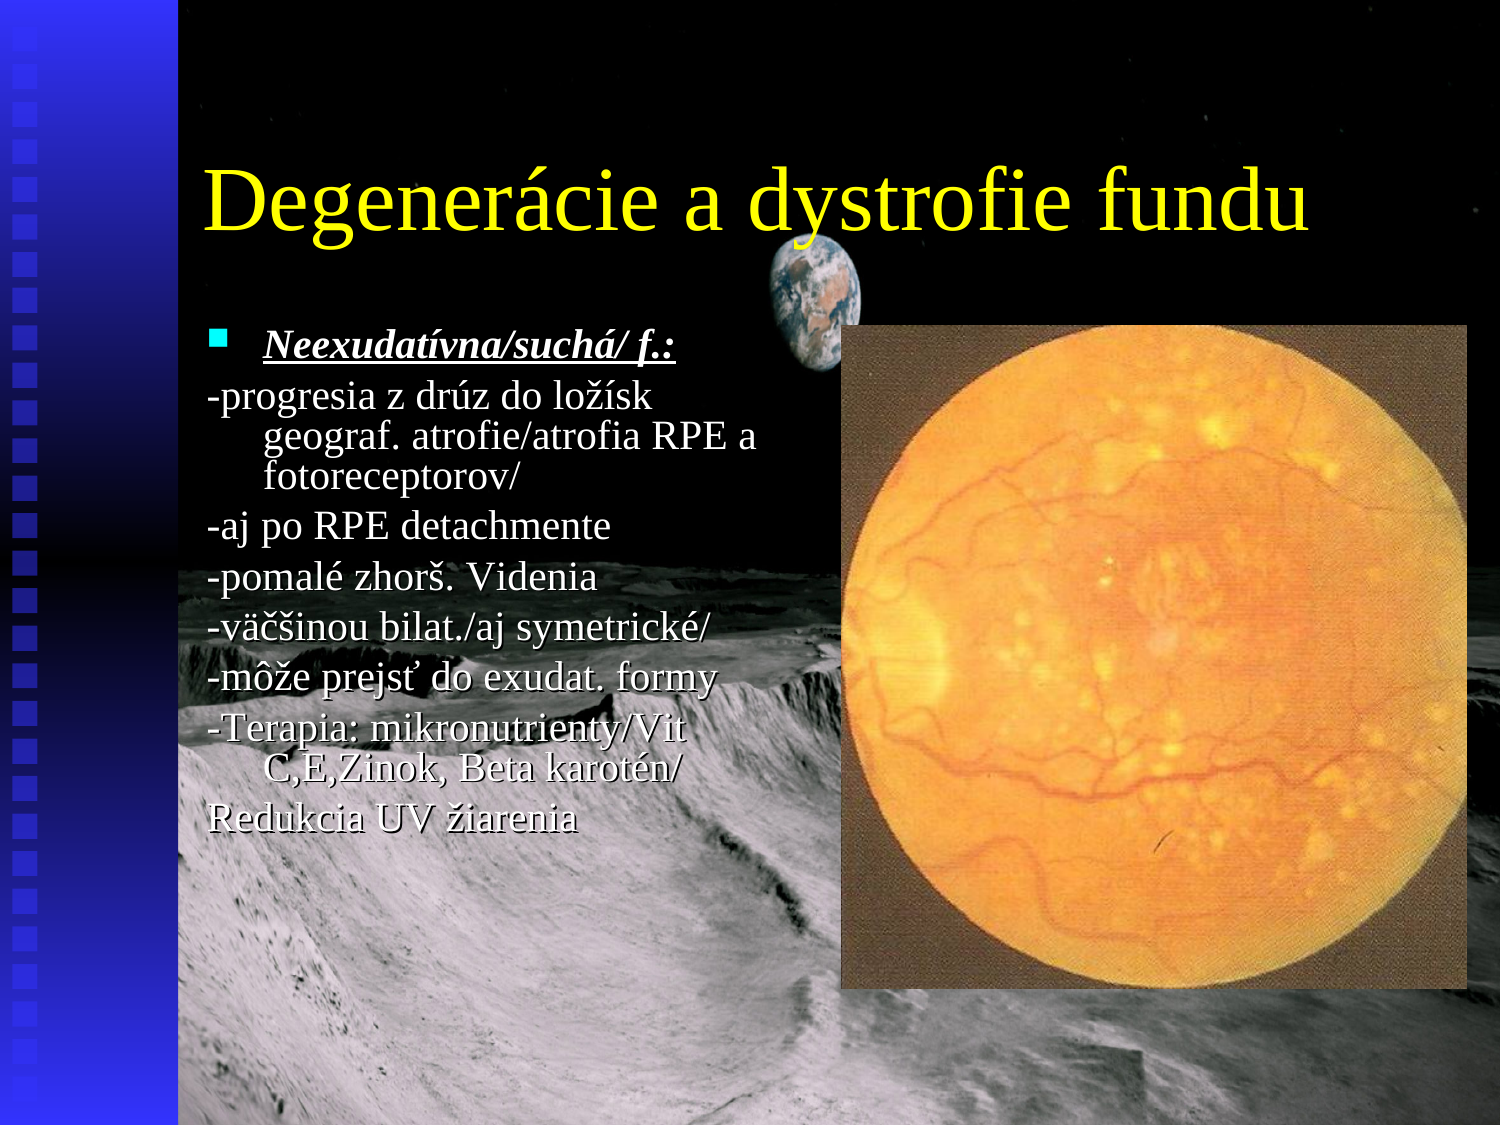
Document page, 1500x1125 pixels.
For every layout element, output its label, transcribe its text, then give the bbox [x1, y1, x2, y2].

list Neexudatívna/suchá/ f.: -progresia z drúz do ložísk geograf. atrofie/atrofia RPE a fotoreceptorov/ -aj po RPE detachmente -pomalé zhorš. Videnia -väčšinou bilat./aj symetrické/ -môže prejsť do exudat. formy -Terapia: mikronutrienty/Vit C,E,Zinok, Beta karotén/ Redukcia UV žiarenia [191, 319, 817, 995]
title Degenerácie a dystrofie fundu [187, 99, 1463, 288]
picture [0, 0, 1500, 1125]
